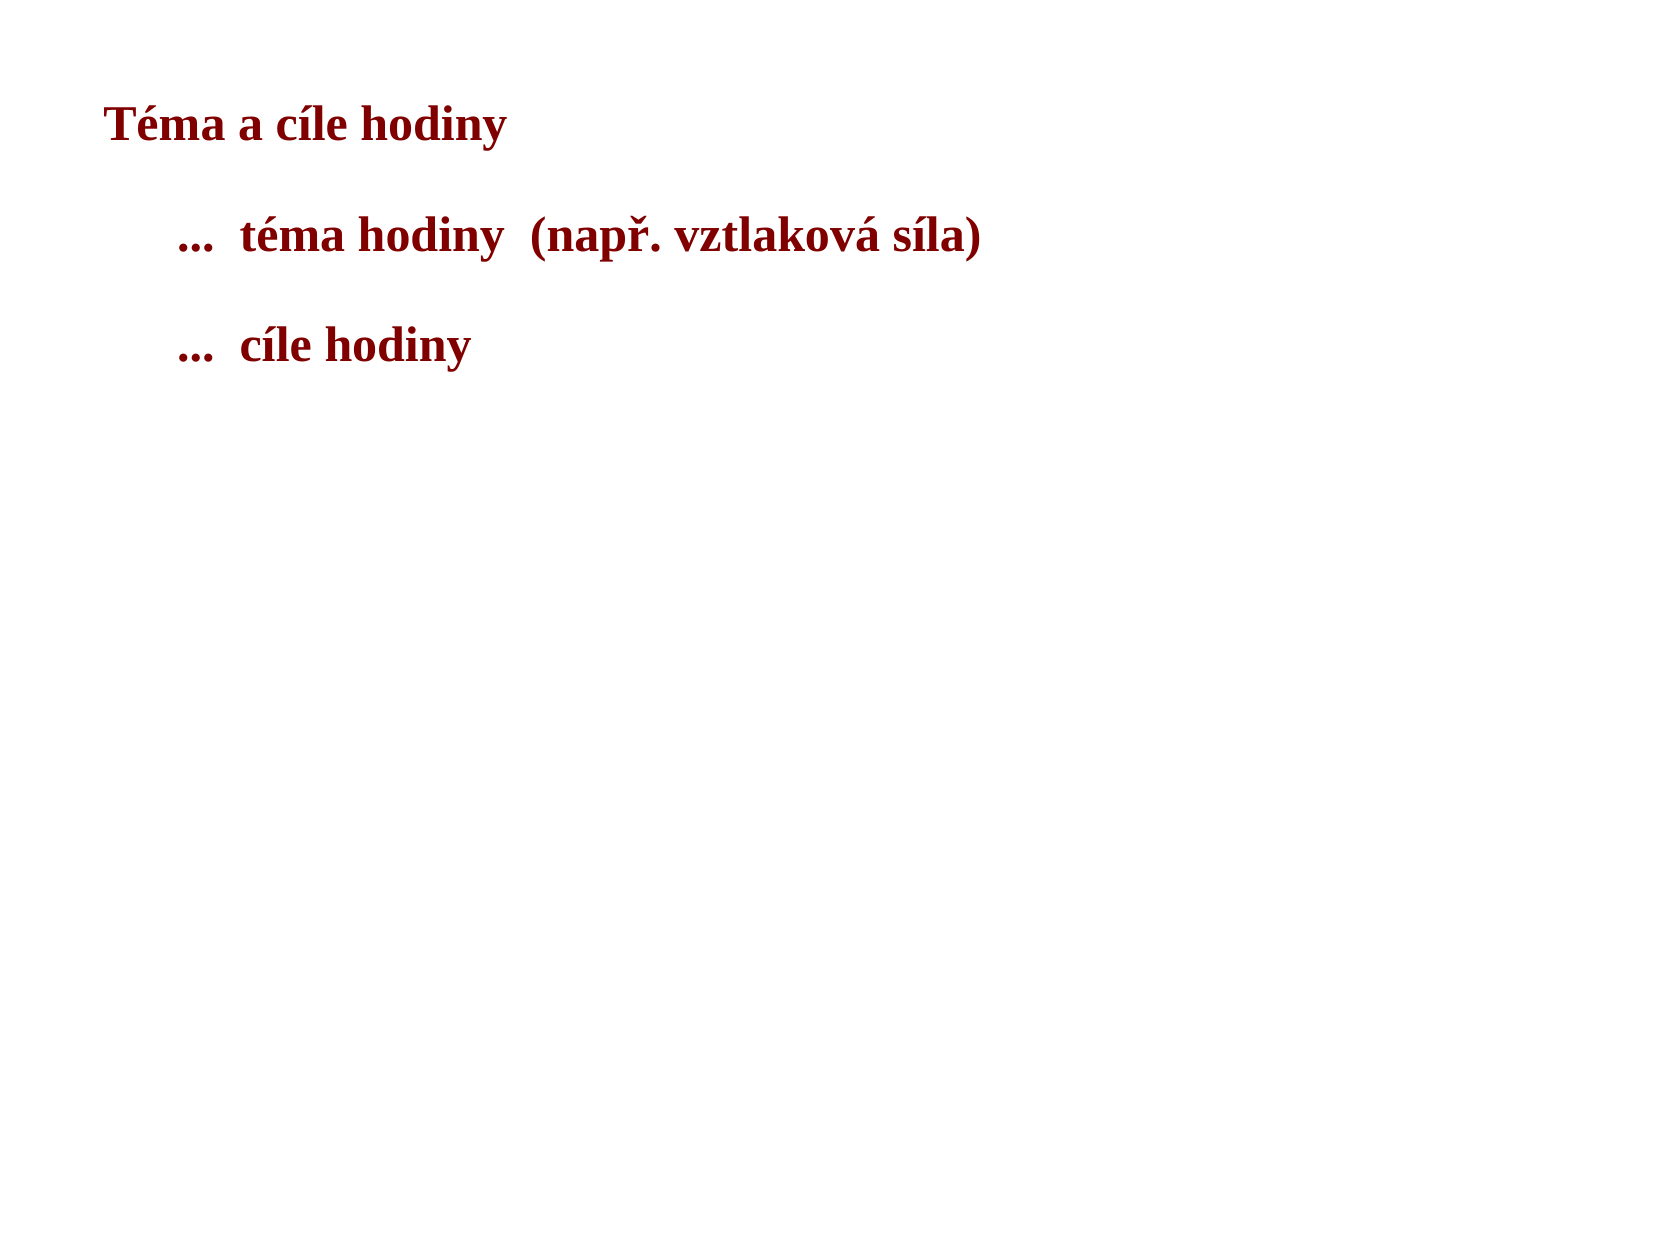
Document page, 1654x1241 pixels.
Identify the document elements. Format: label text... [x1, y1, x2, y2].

text_box Téma a cíle hodiny ... téma hodiny (např. vztlaková síla) ... cíle hodiny [88, 88, 1595, 387]
